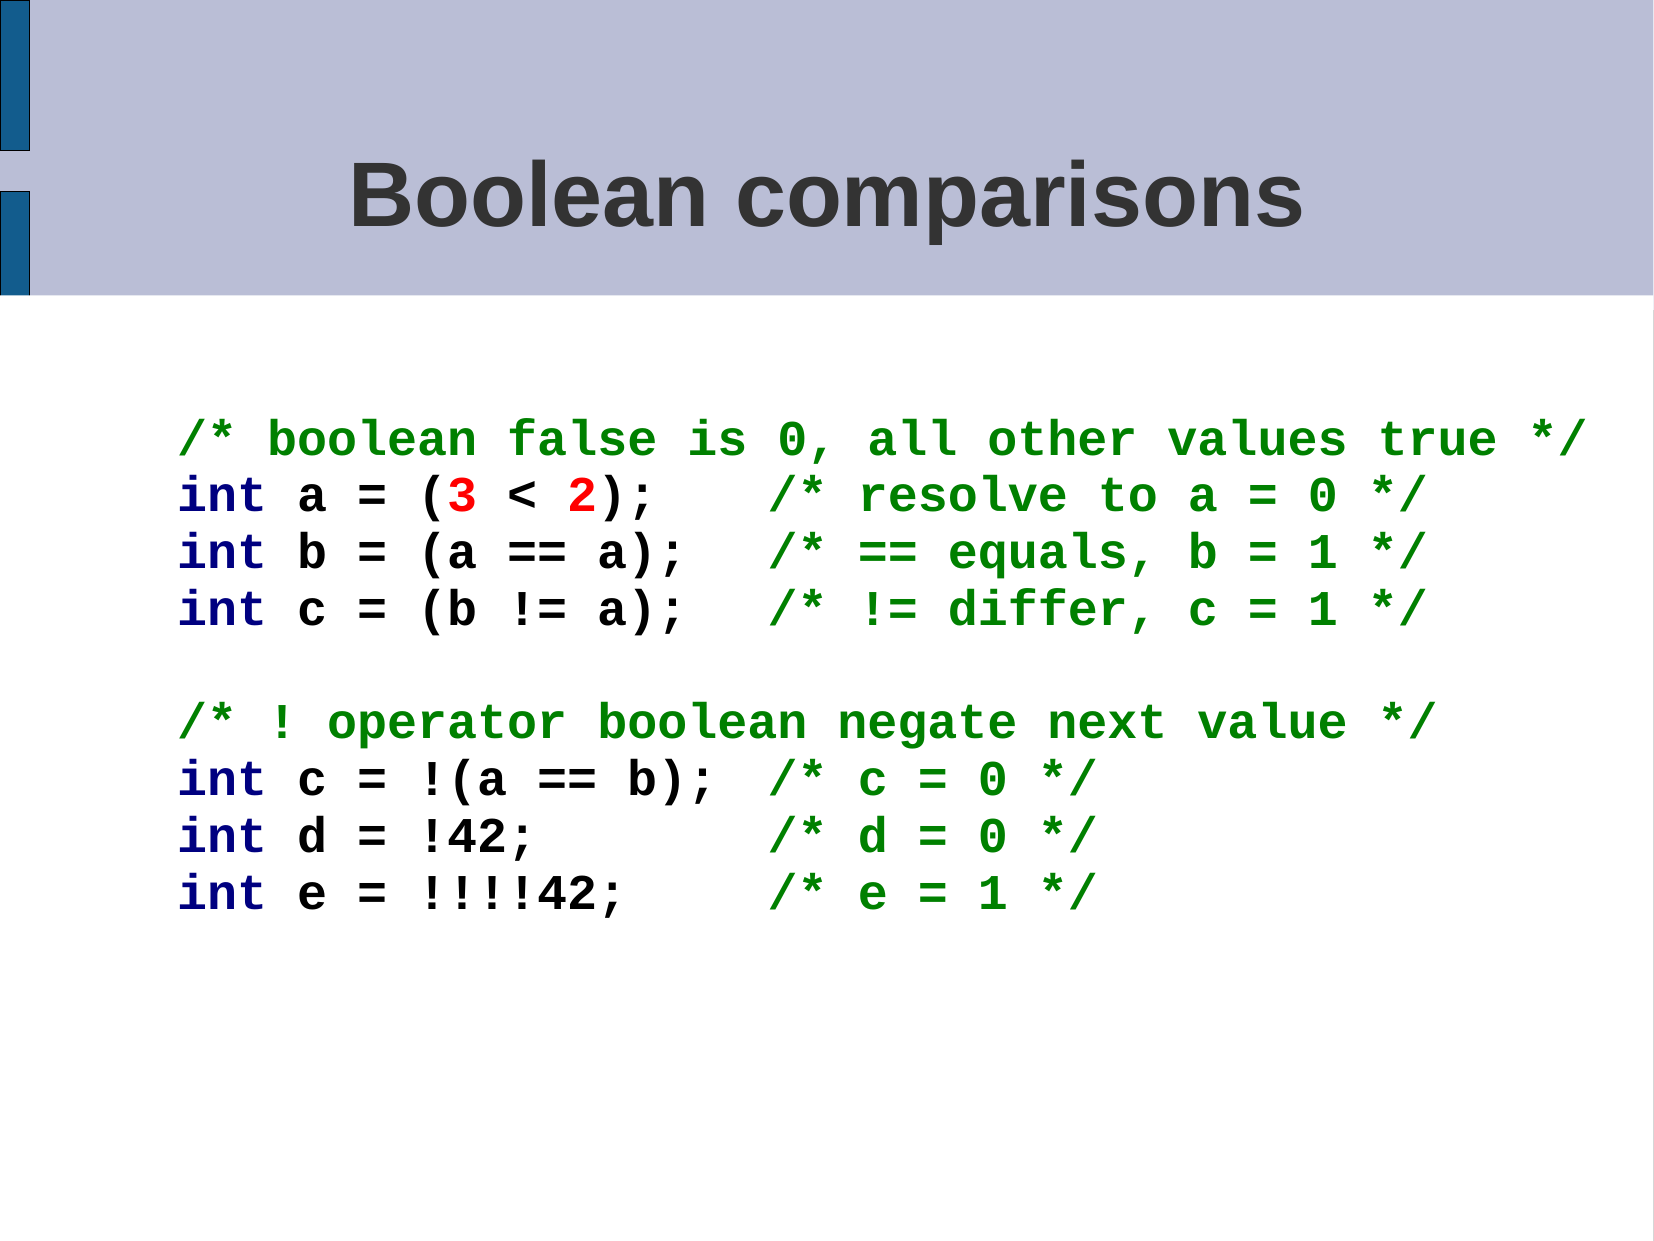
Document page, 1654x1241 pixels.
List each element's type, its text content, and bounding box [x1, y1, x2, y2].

text_box /* boolean false is 0, all other values true */ int a = (3 < 2); /* resolve to a = 0 */ int b = (a == a); /* == equals, b = 1 */ int c = (b != a); /* != differ, c = 1 */ /* ! operator boolean negate next value */ int c = !(a == b); /* c = 0 */ int d = !42; /* d = 0 */ int e = !!!!42; /* e = 1 */ [0, 295, 1654, 1241]
title Boolean comparisons [121, 91, 1534, 295]
